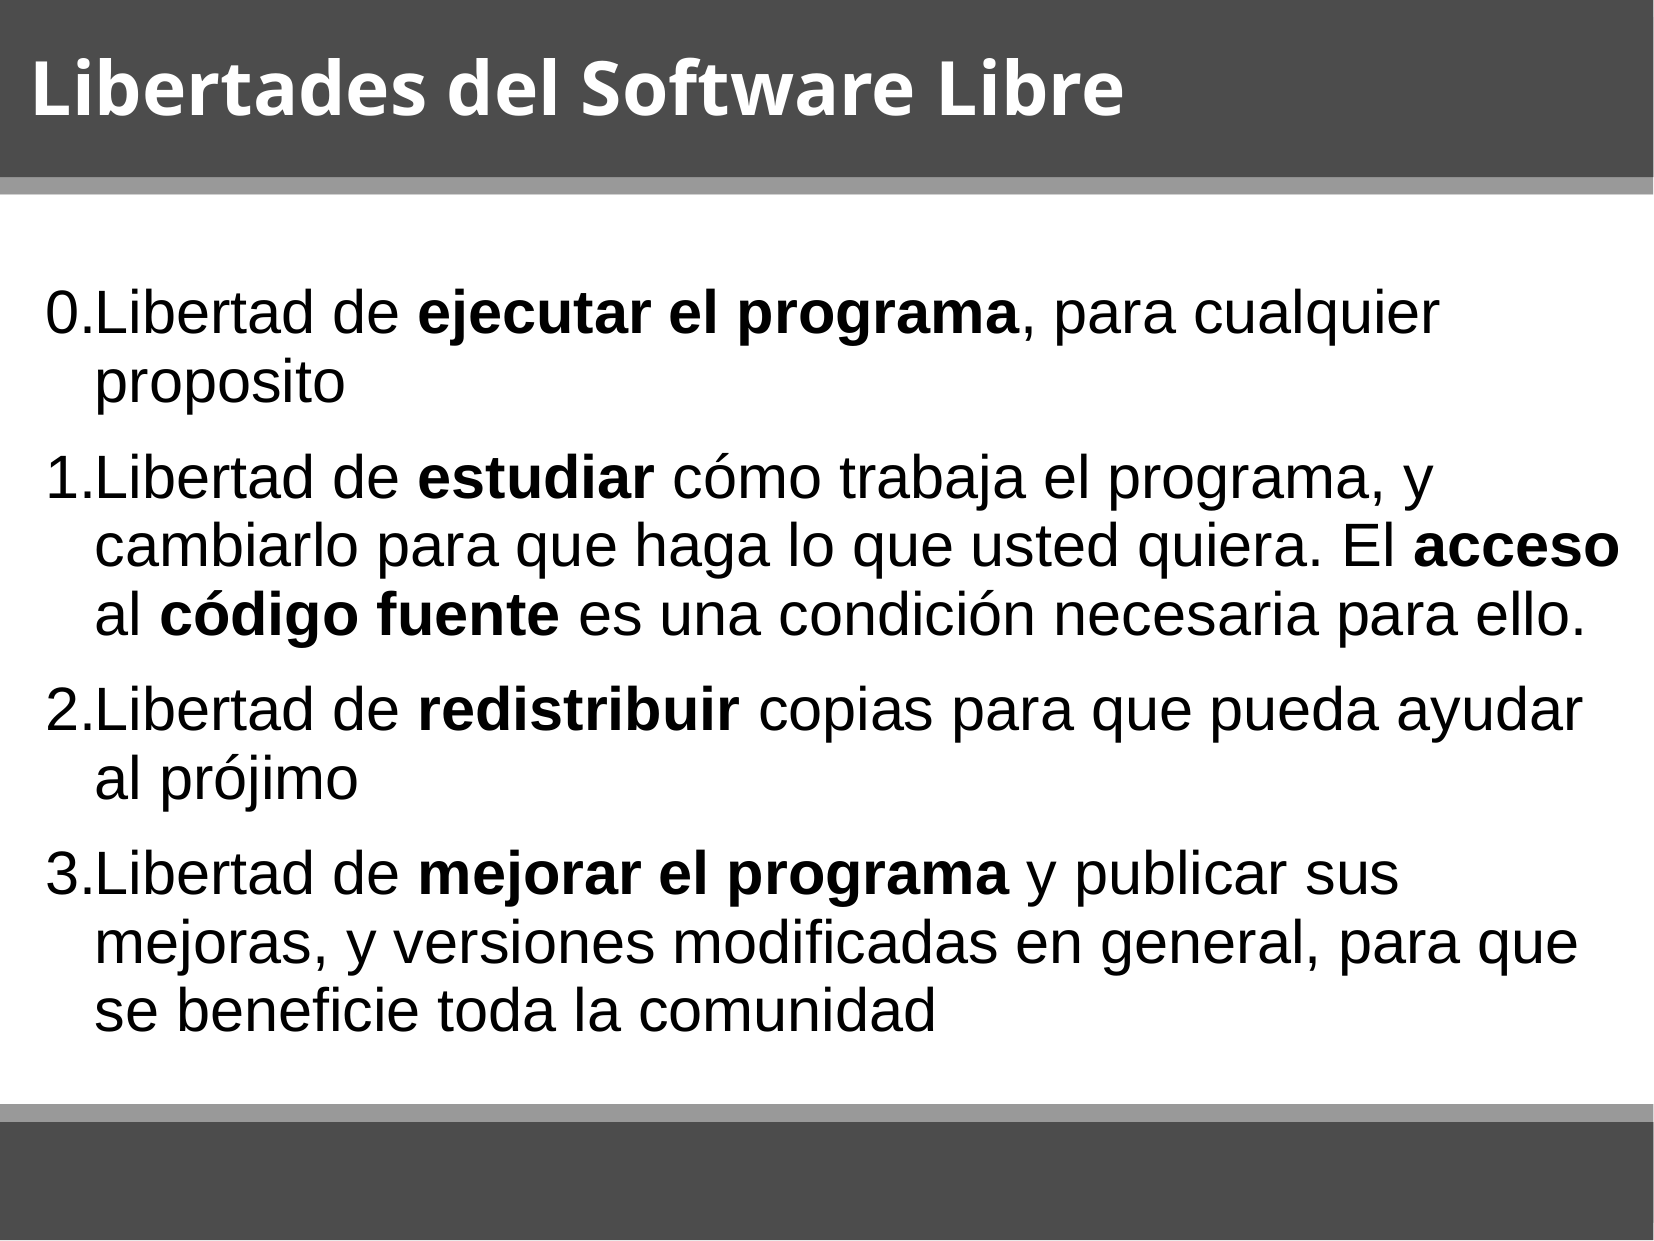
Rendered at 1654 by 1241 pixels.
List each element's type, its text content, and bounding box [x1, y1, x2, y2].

list Libertad de ejecutar el programa, para cualquier proposito Libertad de estudiar cómo trabaja el programa, y cambiarlo para que haga lo que usted quiera. El acceso al código fuente es una condición necesaria para ello. Libertad de redistribuir copias para que pueda ayudar al prójimo Libertad de mejorar el programa y publicar sus mejoras, y versiones modificadas en general, para que se beneficie toda la comunidad [29, 278, 1625, 1097]
title Libertades del Software Libre [29, 15, 1654, 158]
